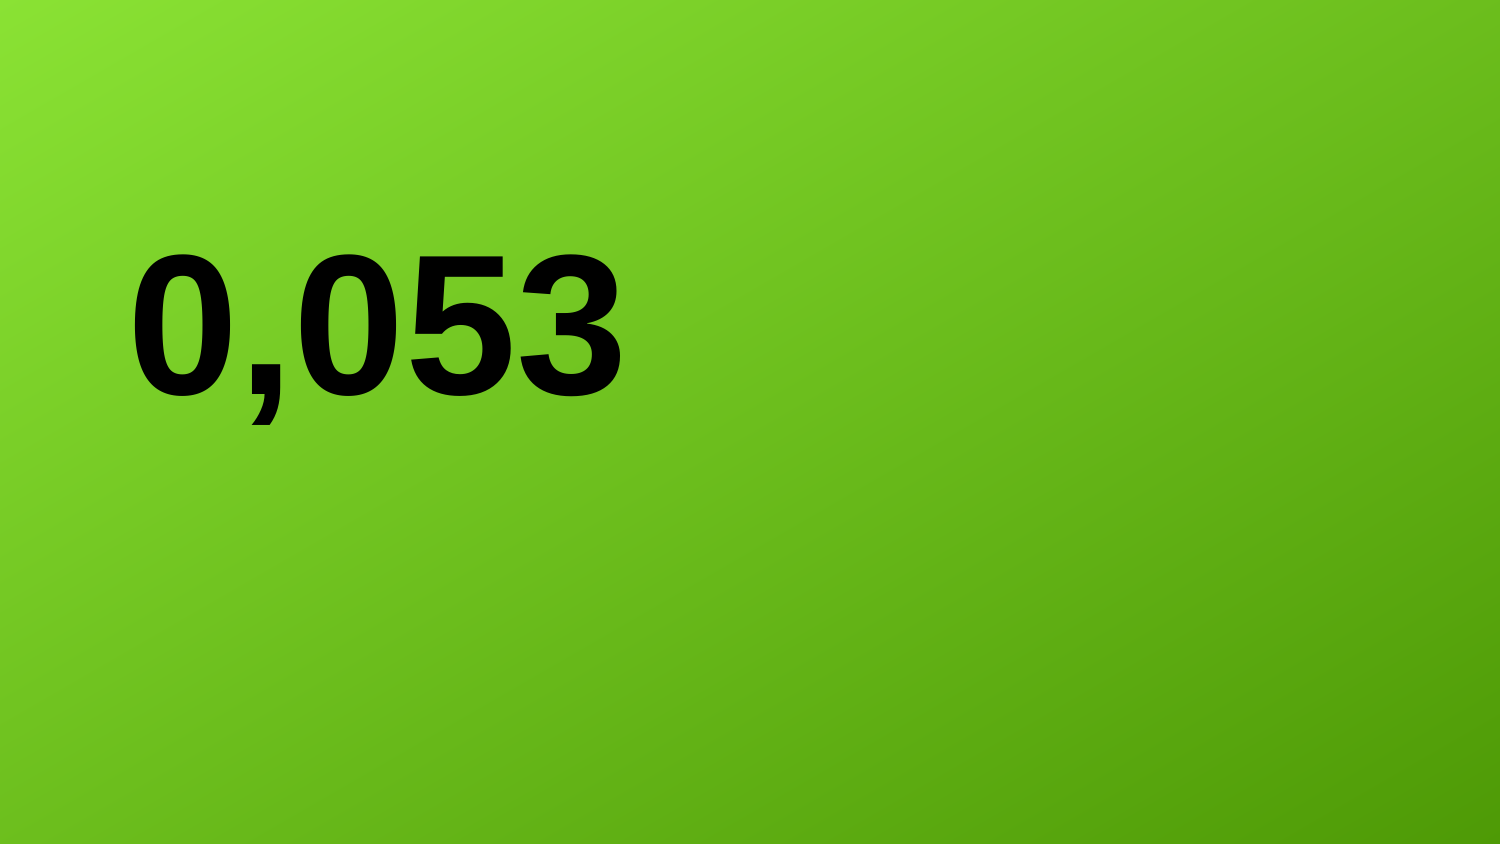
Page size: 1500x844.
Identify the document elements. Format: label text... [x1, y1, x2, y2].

text_box 0,053 [112, 259, 1388, 450]
text_box 0,053 [328, 276, 368, 374]
text_box 0,053 [162, 276, 202, 374]
